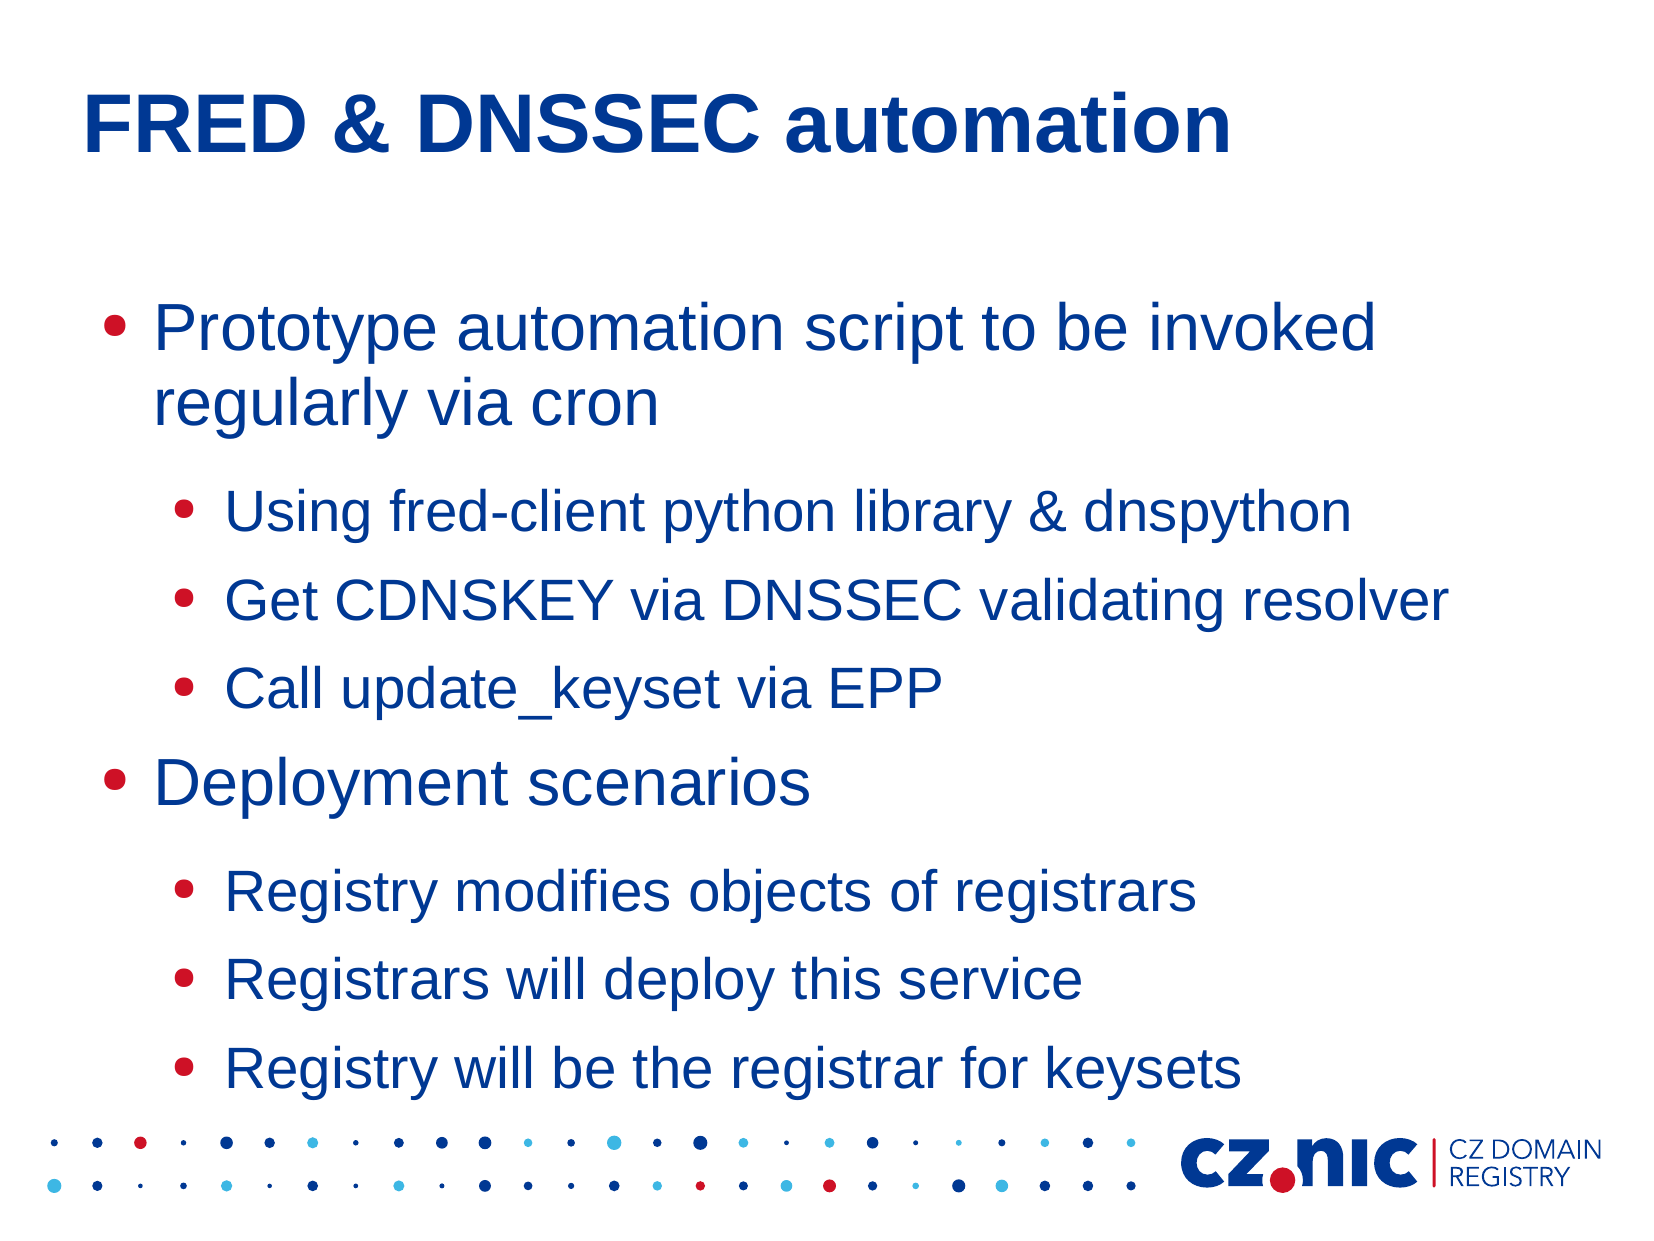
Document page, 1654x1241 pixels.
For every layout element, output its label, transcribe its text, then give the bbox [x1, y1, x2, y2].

title FRED & DNSSEC automation [82, 70, 1571, 178]
list Prototype automation script to be invoked regularly via cron Using fred-client python library & dnspython Get CDNSKEY via DNSSEC validating resolver Call update_keyset via EPP Deployment scenarios Registry modifies objects of registrars Registrars will deploy this service Registry will be the registrar for keysets [82, 290, 1571, 1109]
